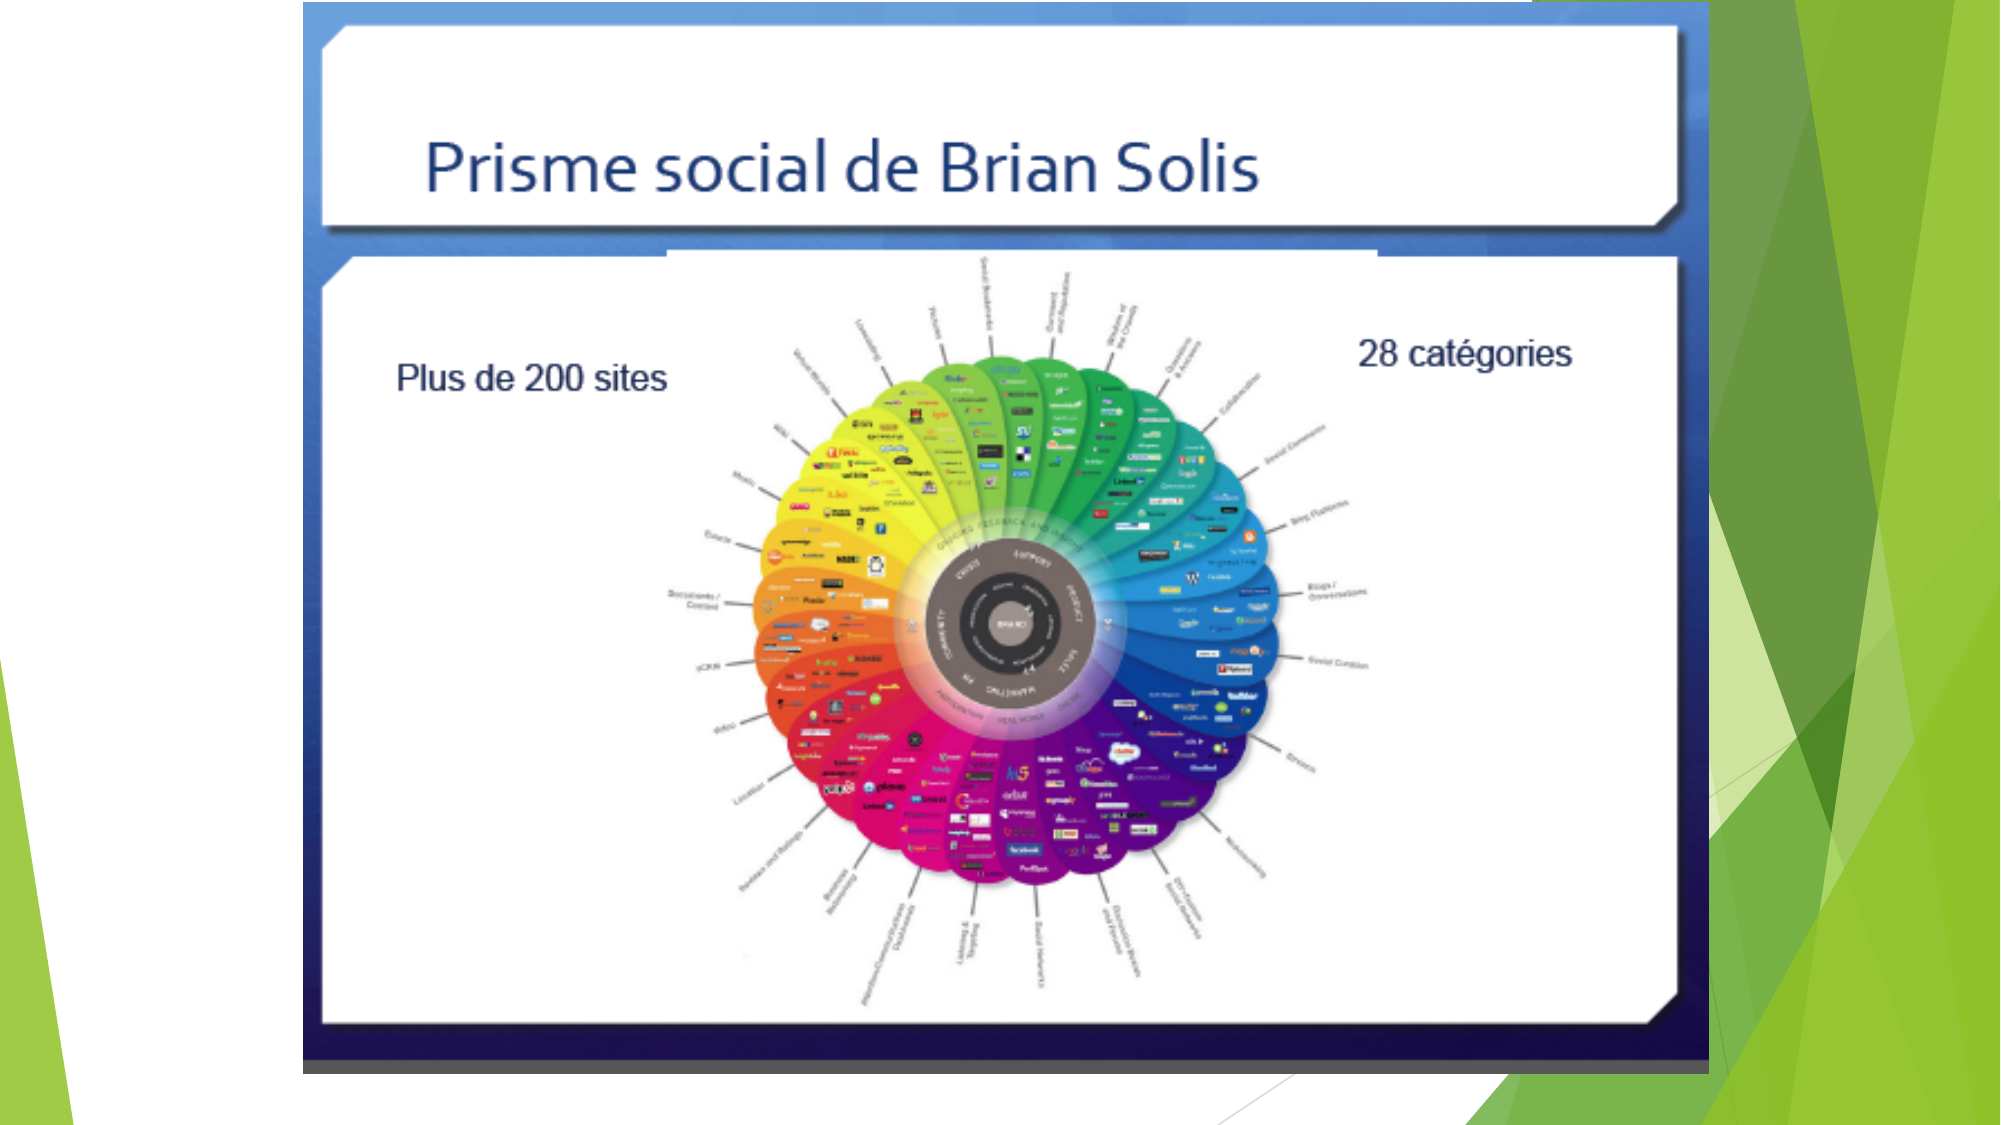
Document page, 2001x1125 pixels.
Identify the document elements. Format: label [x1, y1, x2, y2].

picture [303, 2, 1709, 1074]
